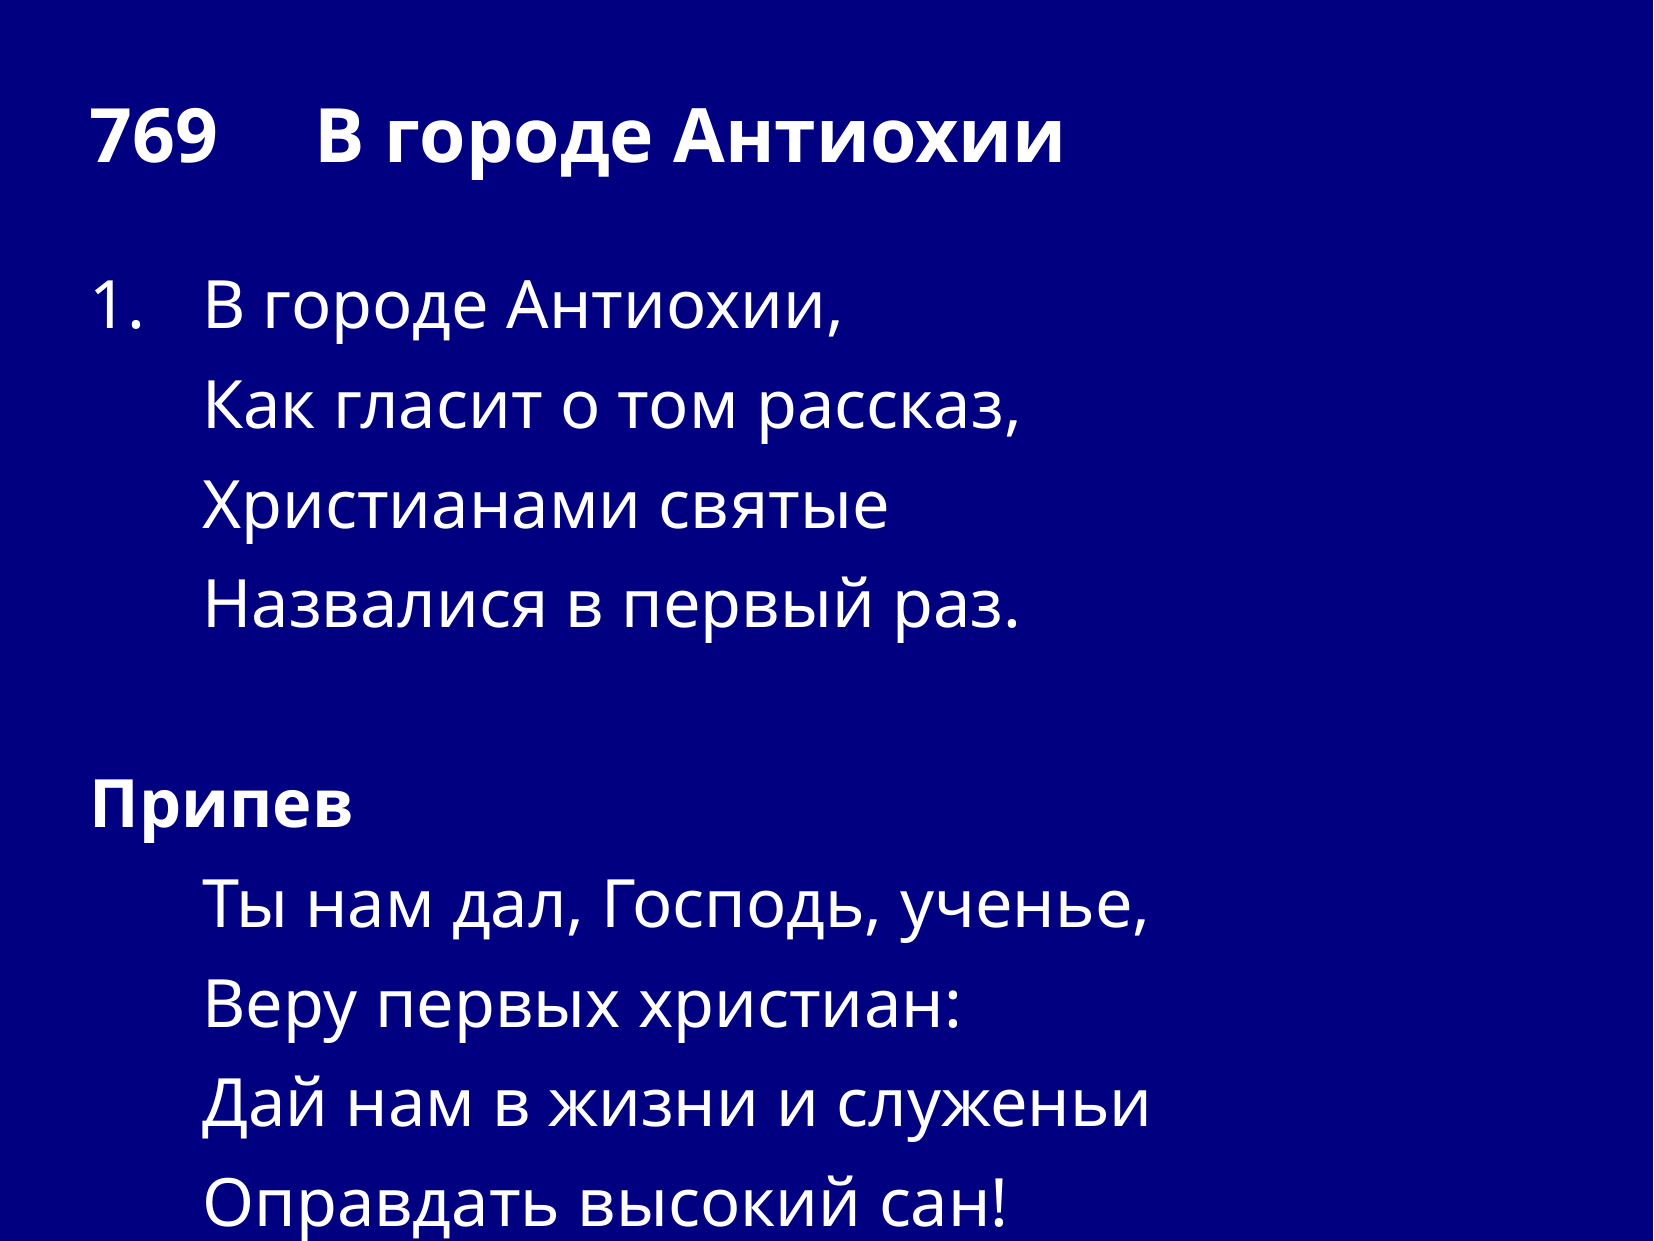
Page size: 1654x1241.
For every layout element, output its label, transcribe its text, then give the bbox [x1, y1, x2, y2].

text_box 1. В городе Антиохии, Как гласит о том рассказ, Христианами святые Назвалися в первый раз. Припев Ты нам дал, Господь, ученье, Веру первых христиан: Дай нам в жизни и служеньи Оправдать высокий сан! [75, 188, 1576, 1163]
text_box 769 В городе Антиохии [75, 75, 1576, 188]
